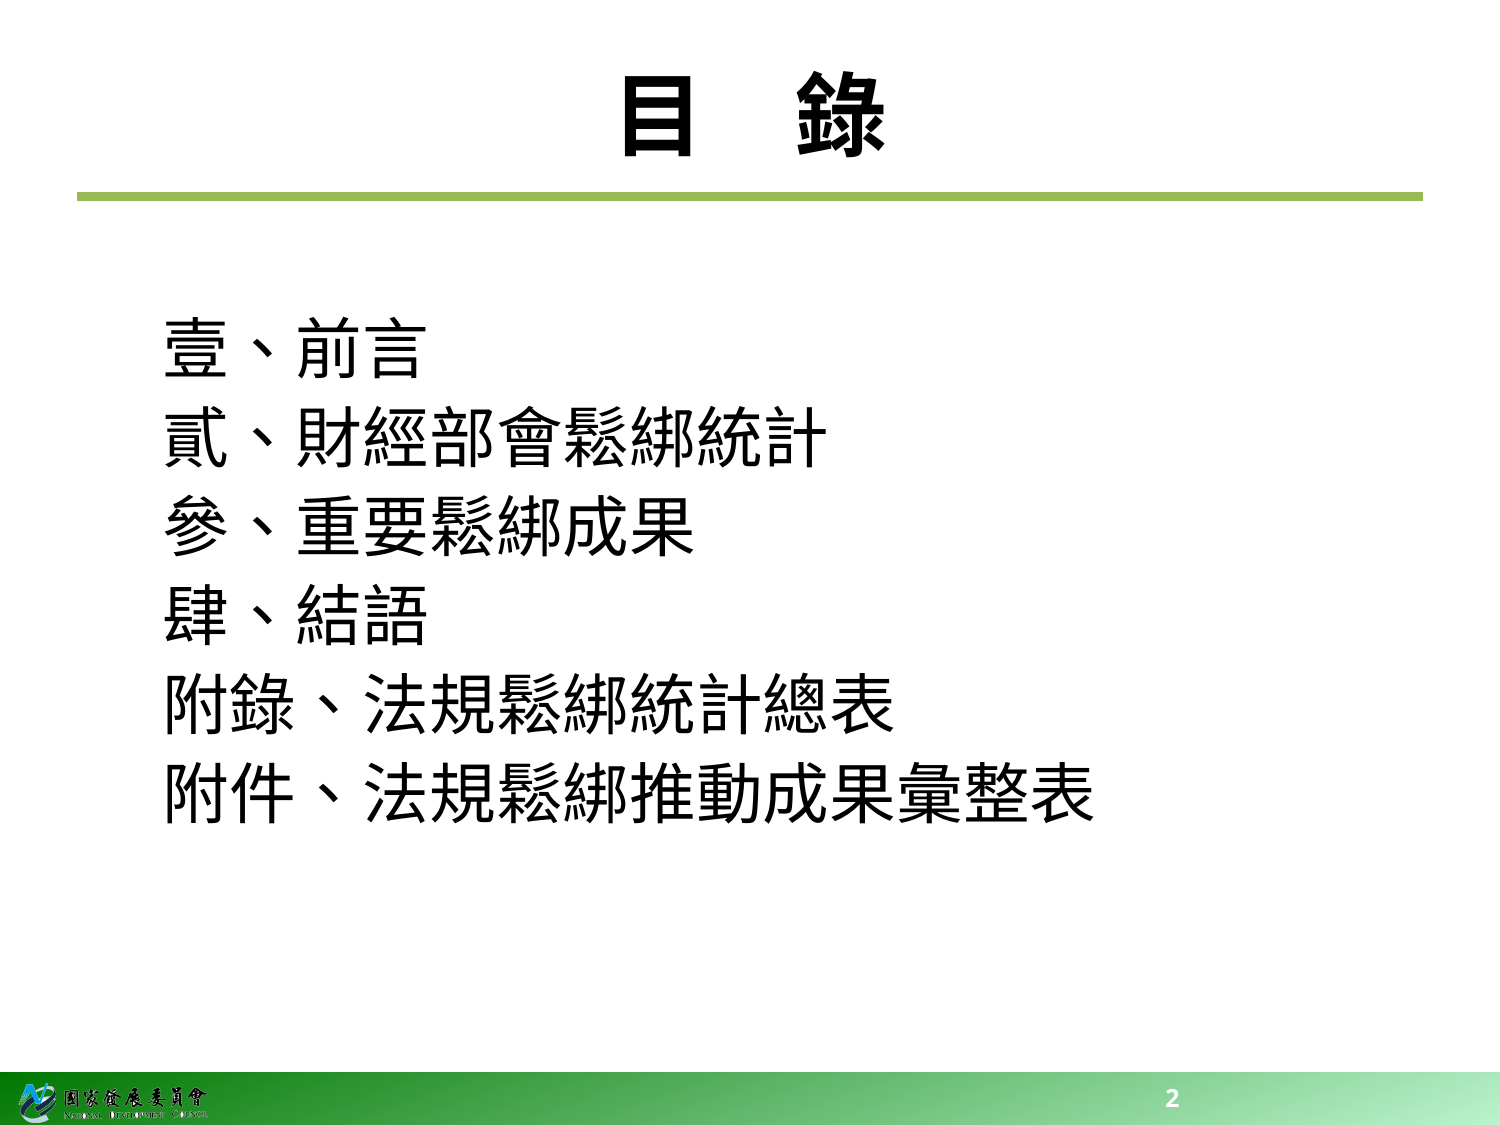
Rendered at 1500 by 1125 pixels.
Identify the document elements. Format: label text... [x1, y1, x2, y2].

title 目 錄 [75, 19, 1426, 207]
list 壹、前言 貳、財經部會鬆綁統計 參、重要鬆綁成果 肆、結語 附錄、法規鬆綁統計總表 附件、法規鬆綁推動成果彙整表 [147, 314, 1400, 958]
text_box 2 [1149, 1069, 1500, 1125]
